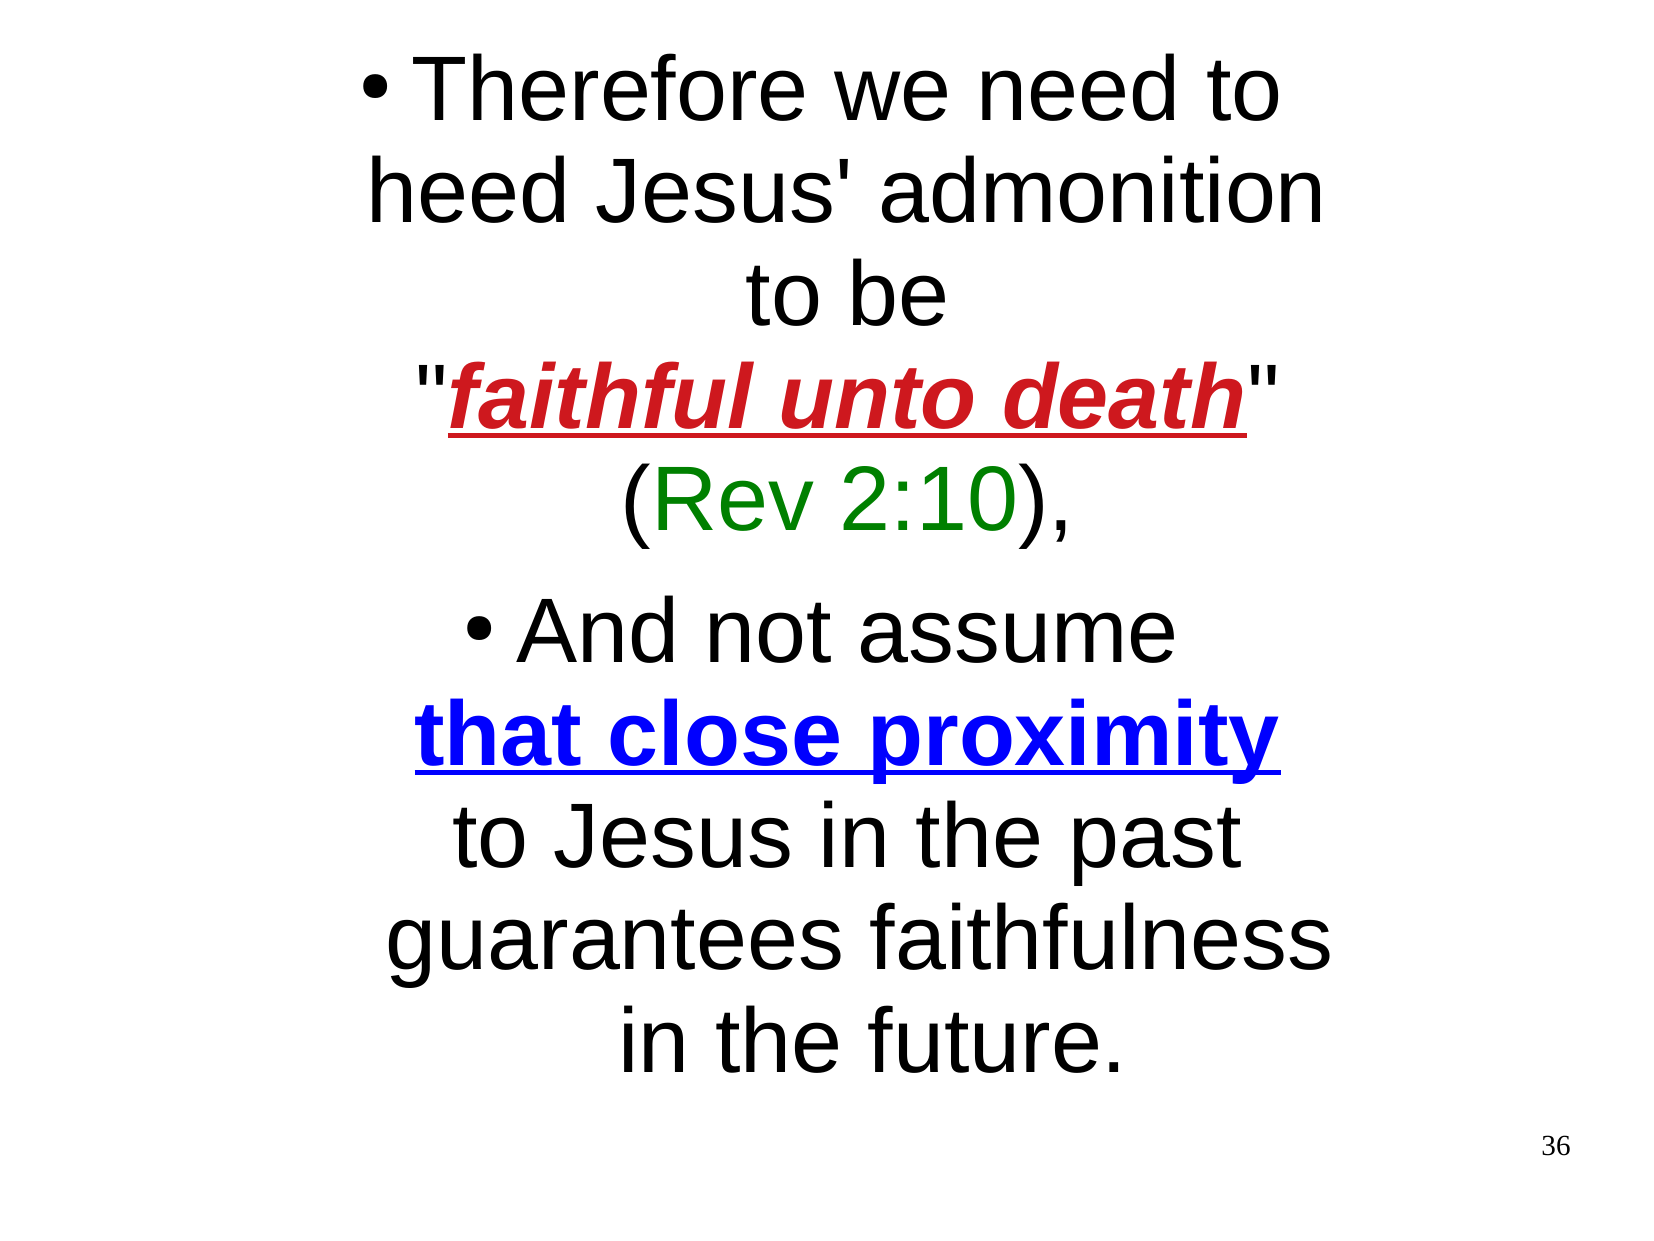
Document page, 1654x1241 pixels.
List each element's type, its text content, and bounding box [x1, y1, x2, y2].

list Therefore we need to heed Jesus' admonition to be "faithful unto death" (Rev 2:10), And not assume that close proximity to Jesus in the past guarantees faithfulness in the future. [37, 37, 1613, 1238]
